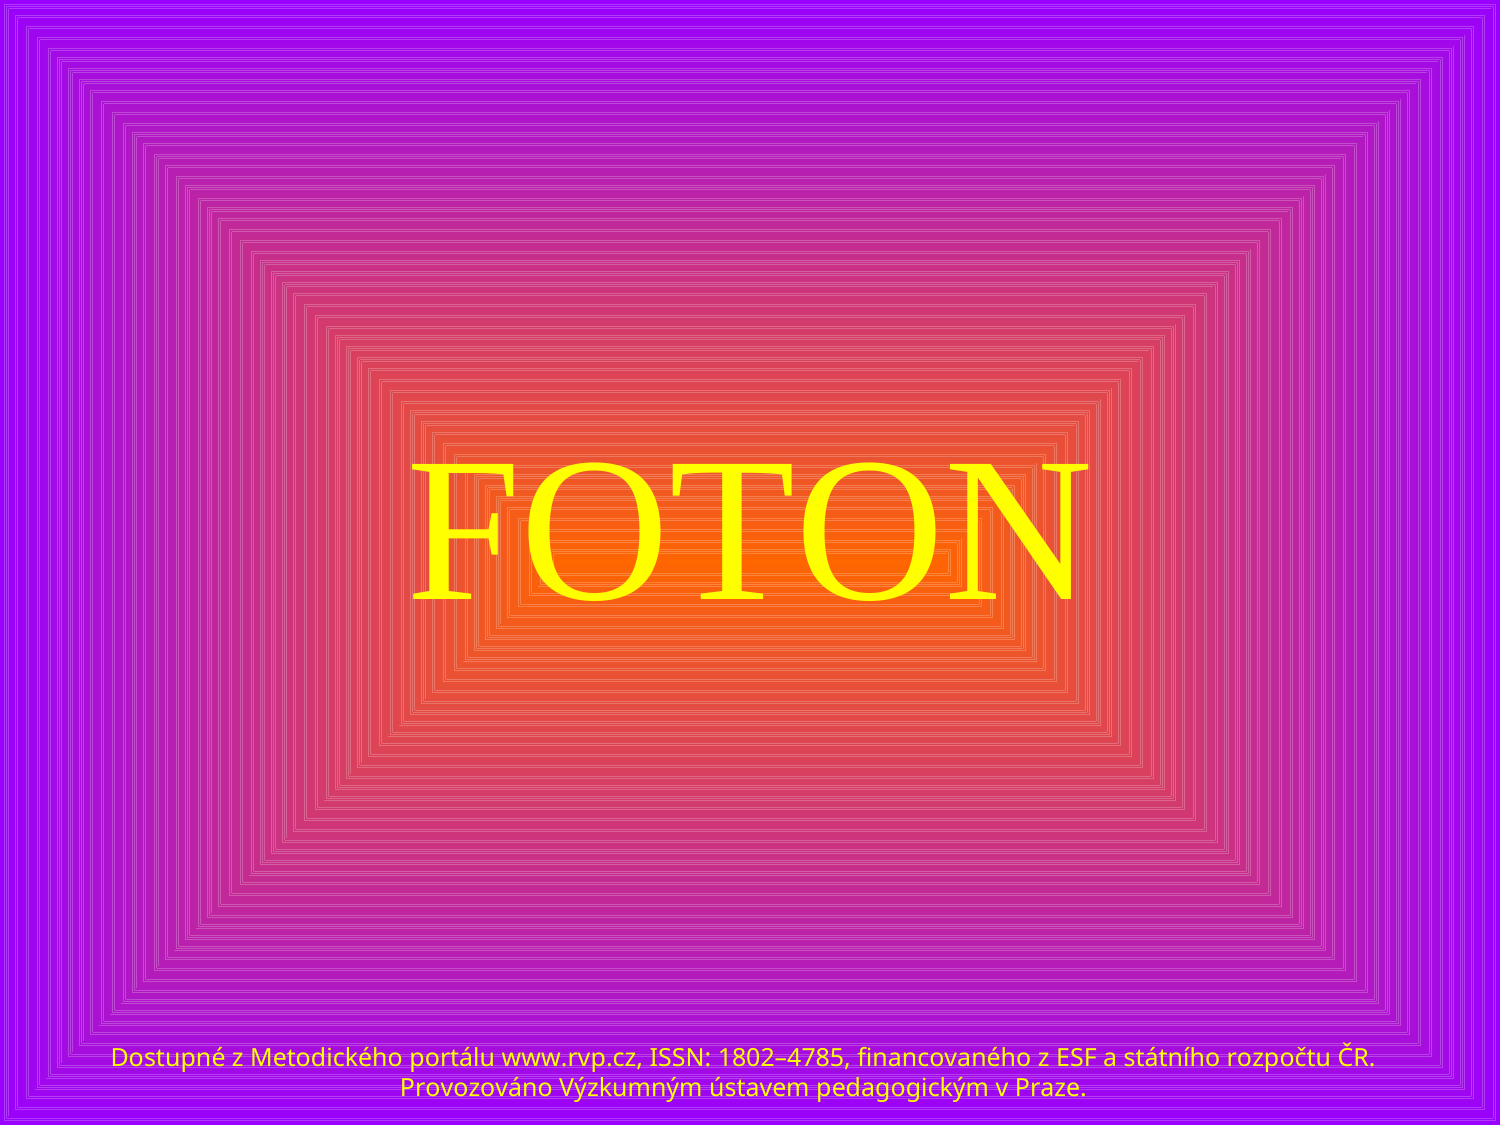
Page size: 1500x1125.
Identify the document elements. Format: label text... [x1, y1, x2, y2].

text_box Dostupné z Metodického portálu www.rvp.cz, ISSN: 1802–4785, financovaného z ESF a státního rozpočtu ČR. Provozováno Výzkumným ústavem pedagogickým v Praze. [35, 1041, 1454, 1102]
text_box FOTON [0, 385, 1500, 649]
